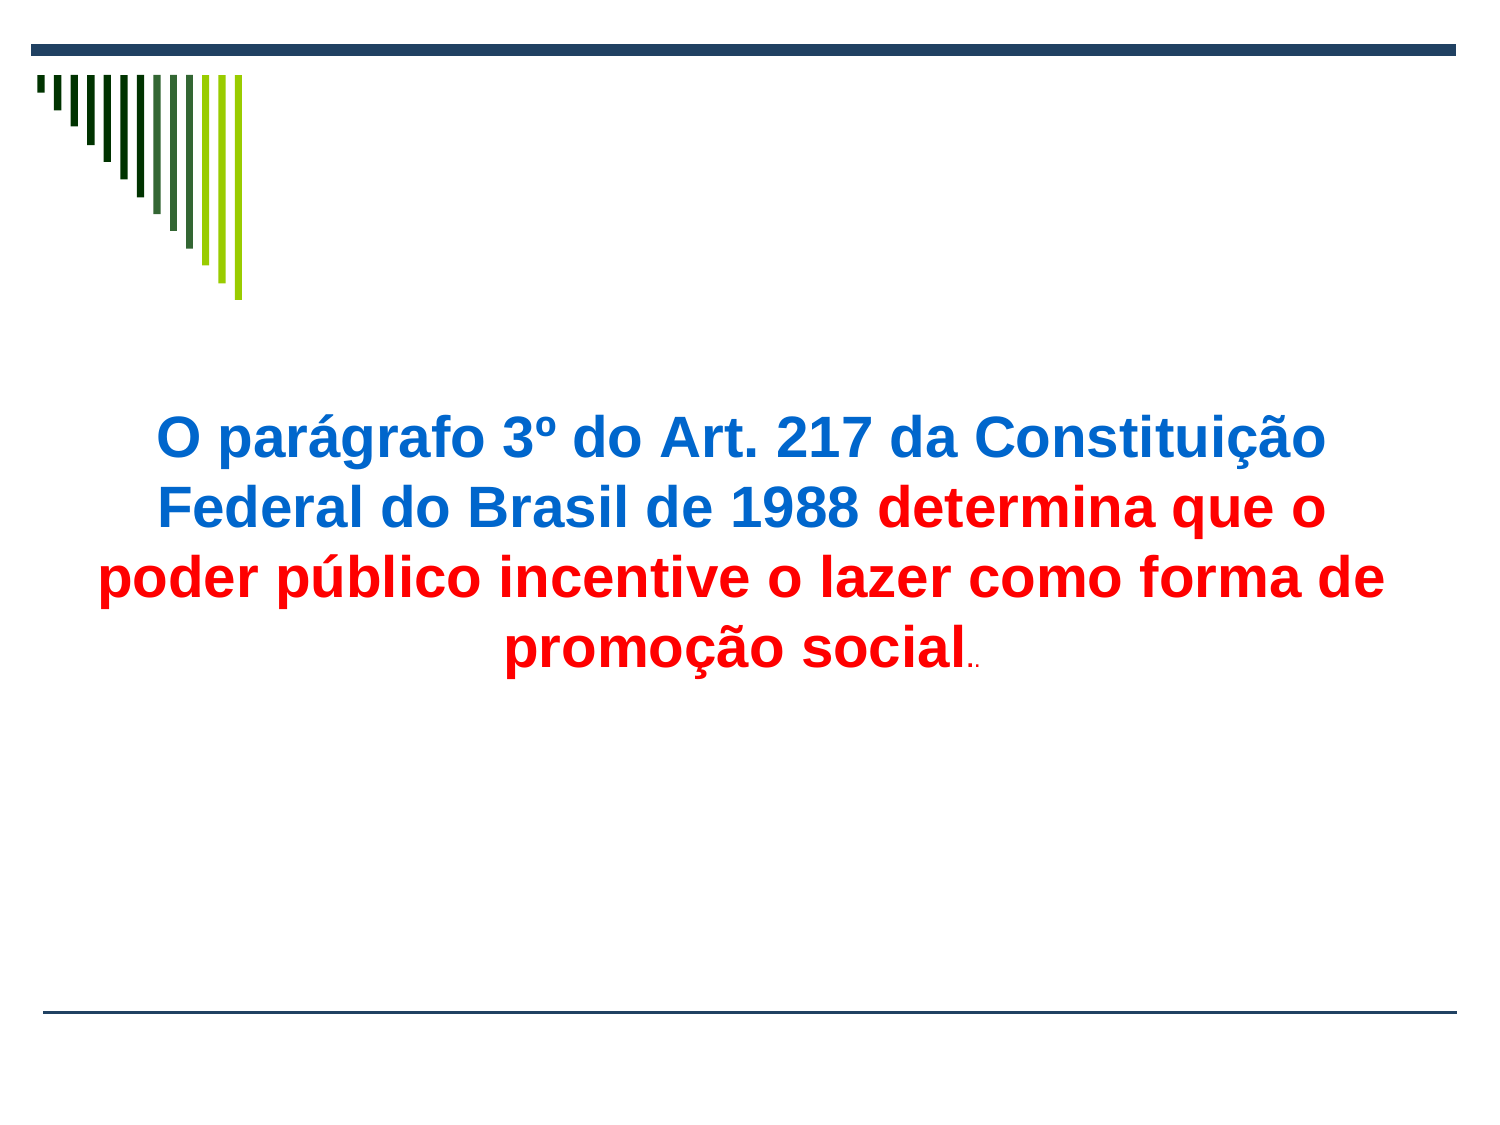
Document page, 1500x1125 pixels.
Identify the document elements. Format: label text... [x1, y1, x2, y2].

title O parágrafo 3º do Art. 217 da Constituição Federal do Brasil de 1988 determina que o poder público incentive o lazer como forma de promoção social.. [82, 75, 1425, 1004]
